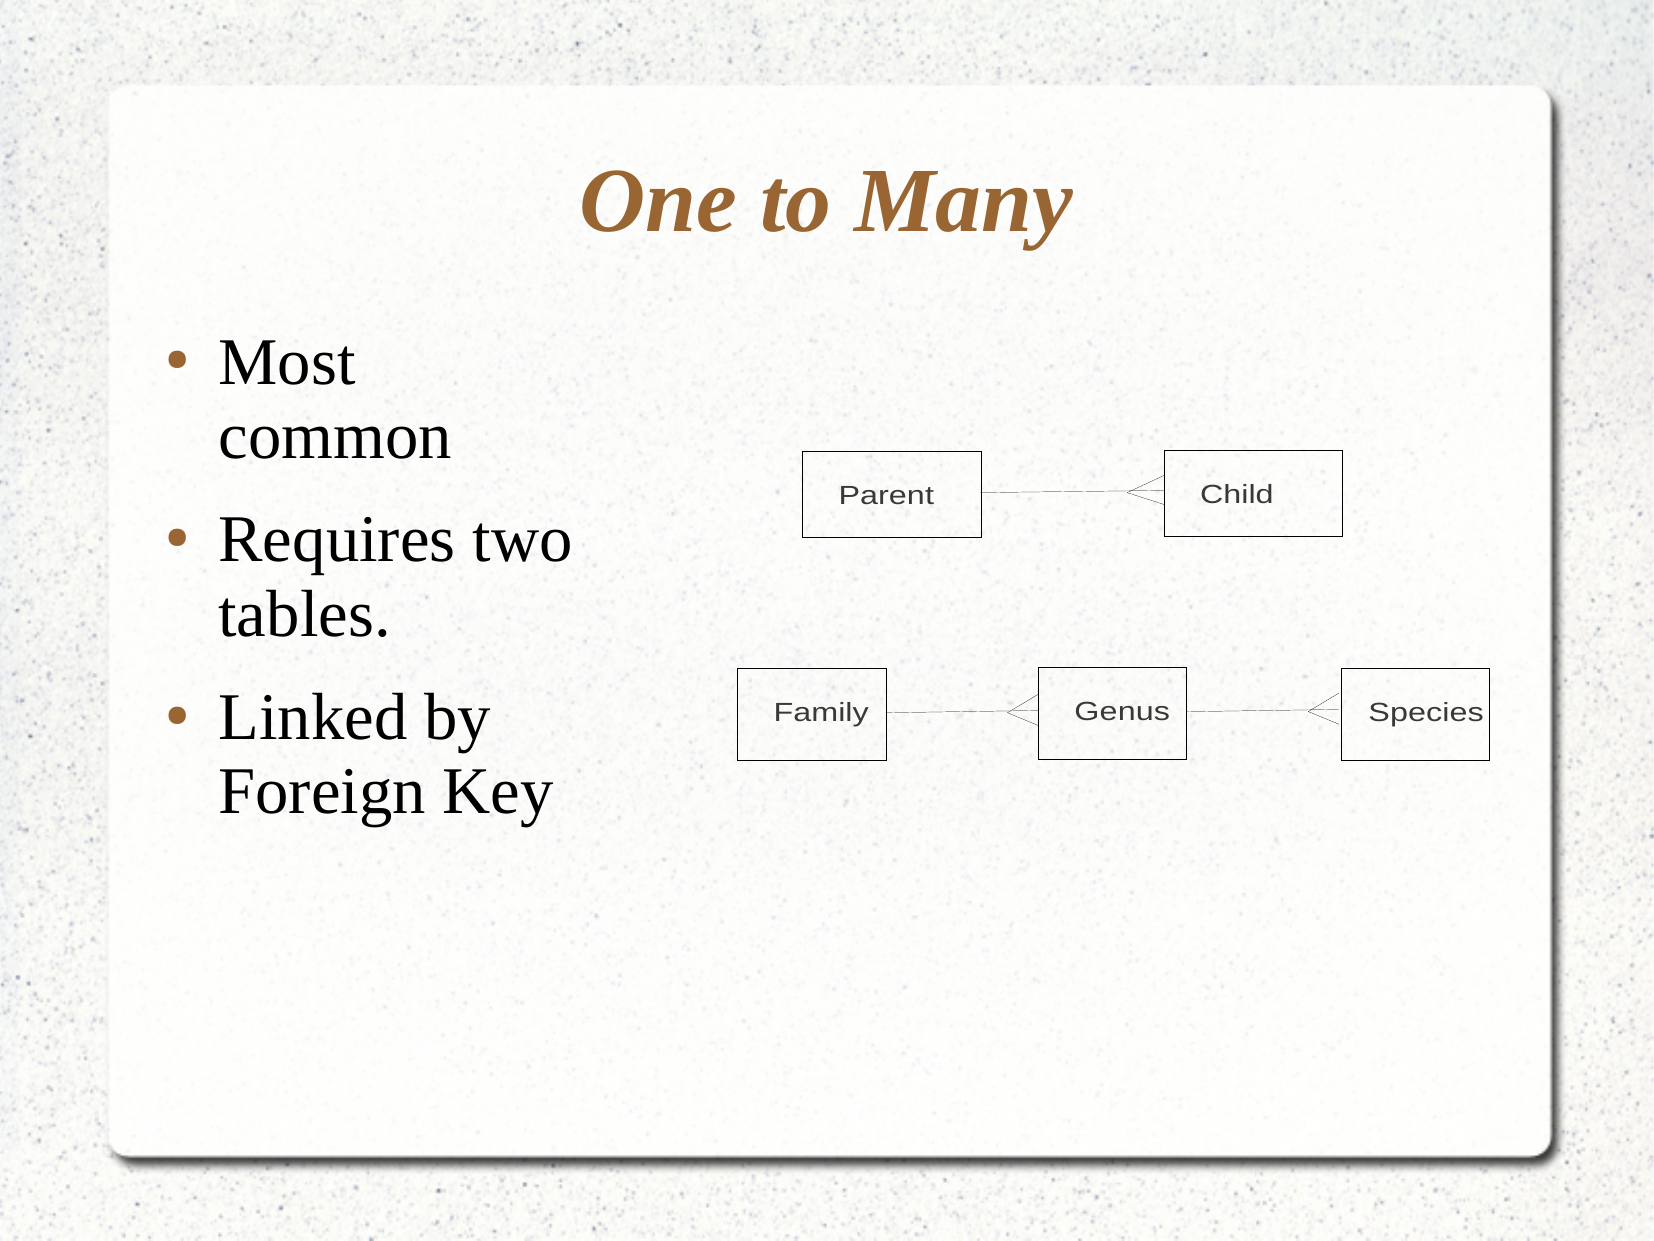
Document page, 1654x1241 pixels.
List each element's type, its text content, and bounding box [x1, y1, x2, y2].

picture [0, 0, 1654, 1241]
list Most common Requires two tables. Linked by Foreign Key [147, 324, 591, 1123]
chart [649, 295, 1507, 1156]
title One to Many [118, 96, 1536, 304]
